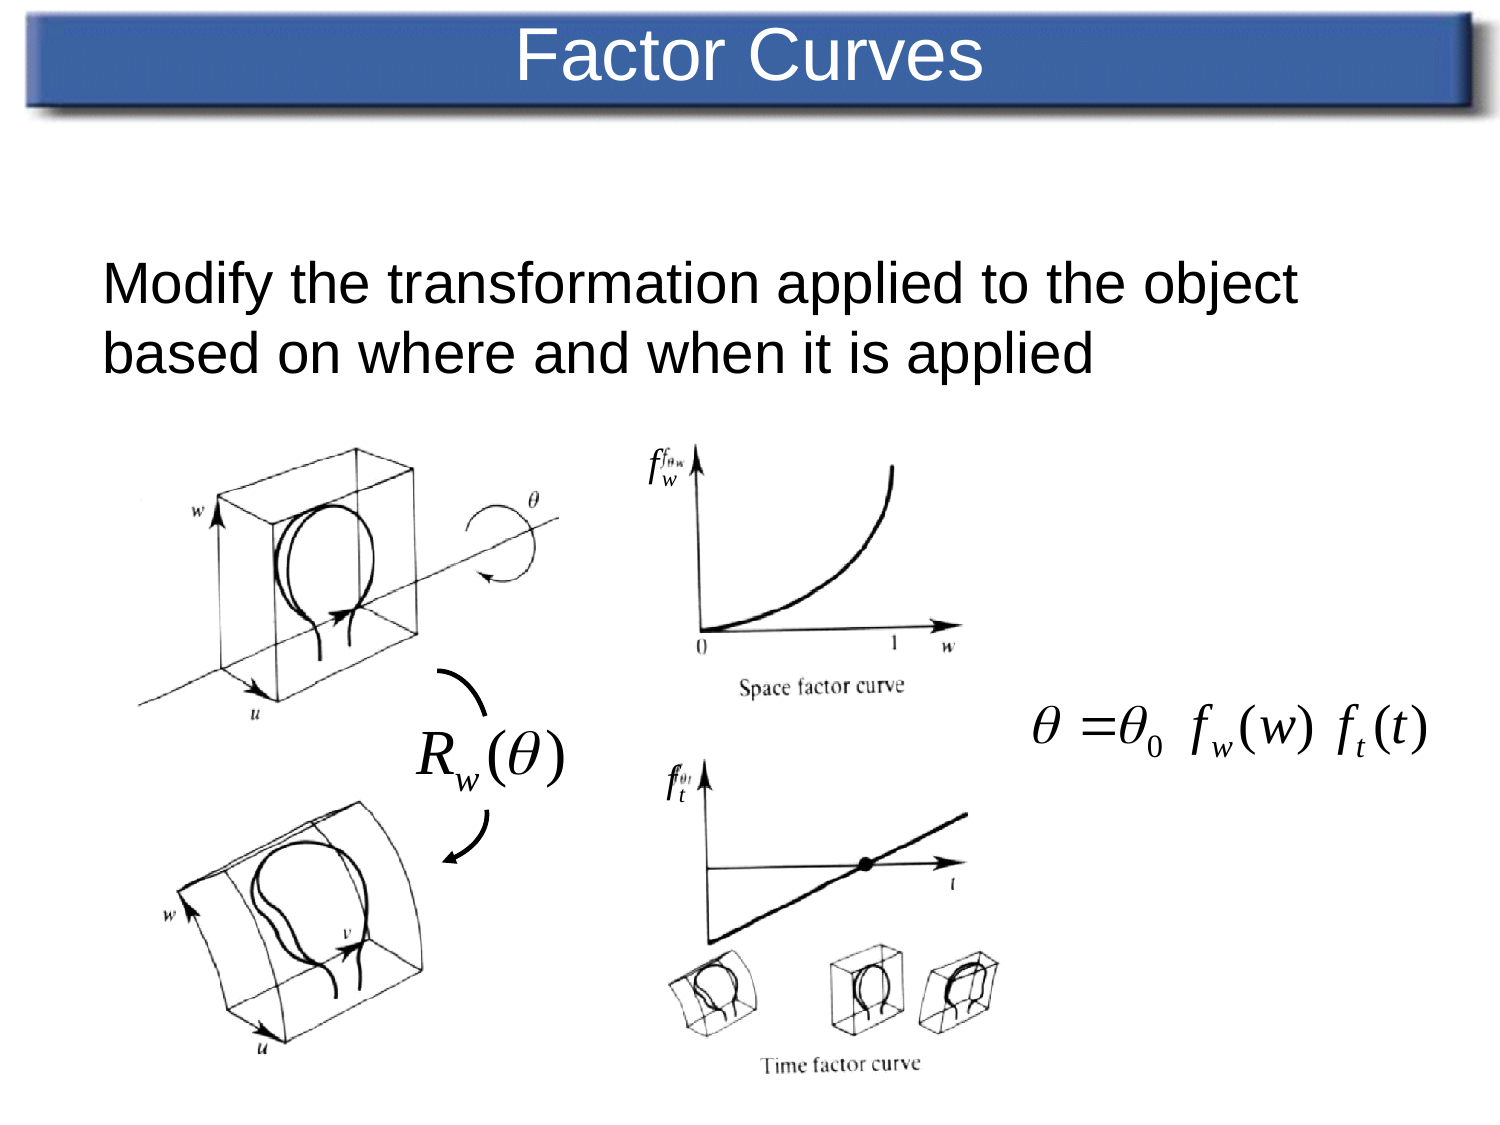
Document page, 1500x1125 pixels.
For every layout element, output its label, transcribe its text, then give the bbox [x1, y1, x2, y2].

text_box Modify the transformation applied to the object based on where and when it is applied [87, 237, 1456, 393]
chart [404, 710, 576, 808]
chart [653, 753, 693, 813]
chart [635, 437, 684, 497]
title Factor Curves [75, 0, 1426, 103]
picture [112, 430, 1013, 1088]
picture [24, 9, 1500, 125]
chart [1025, 687, 1438, 772]
